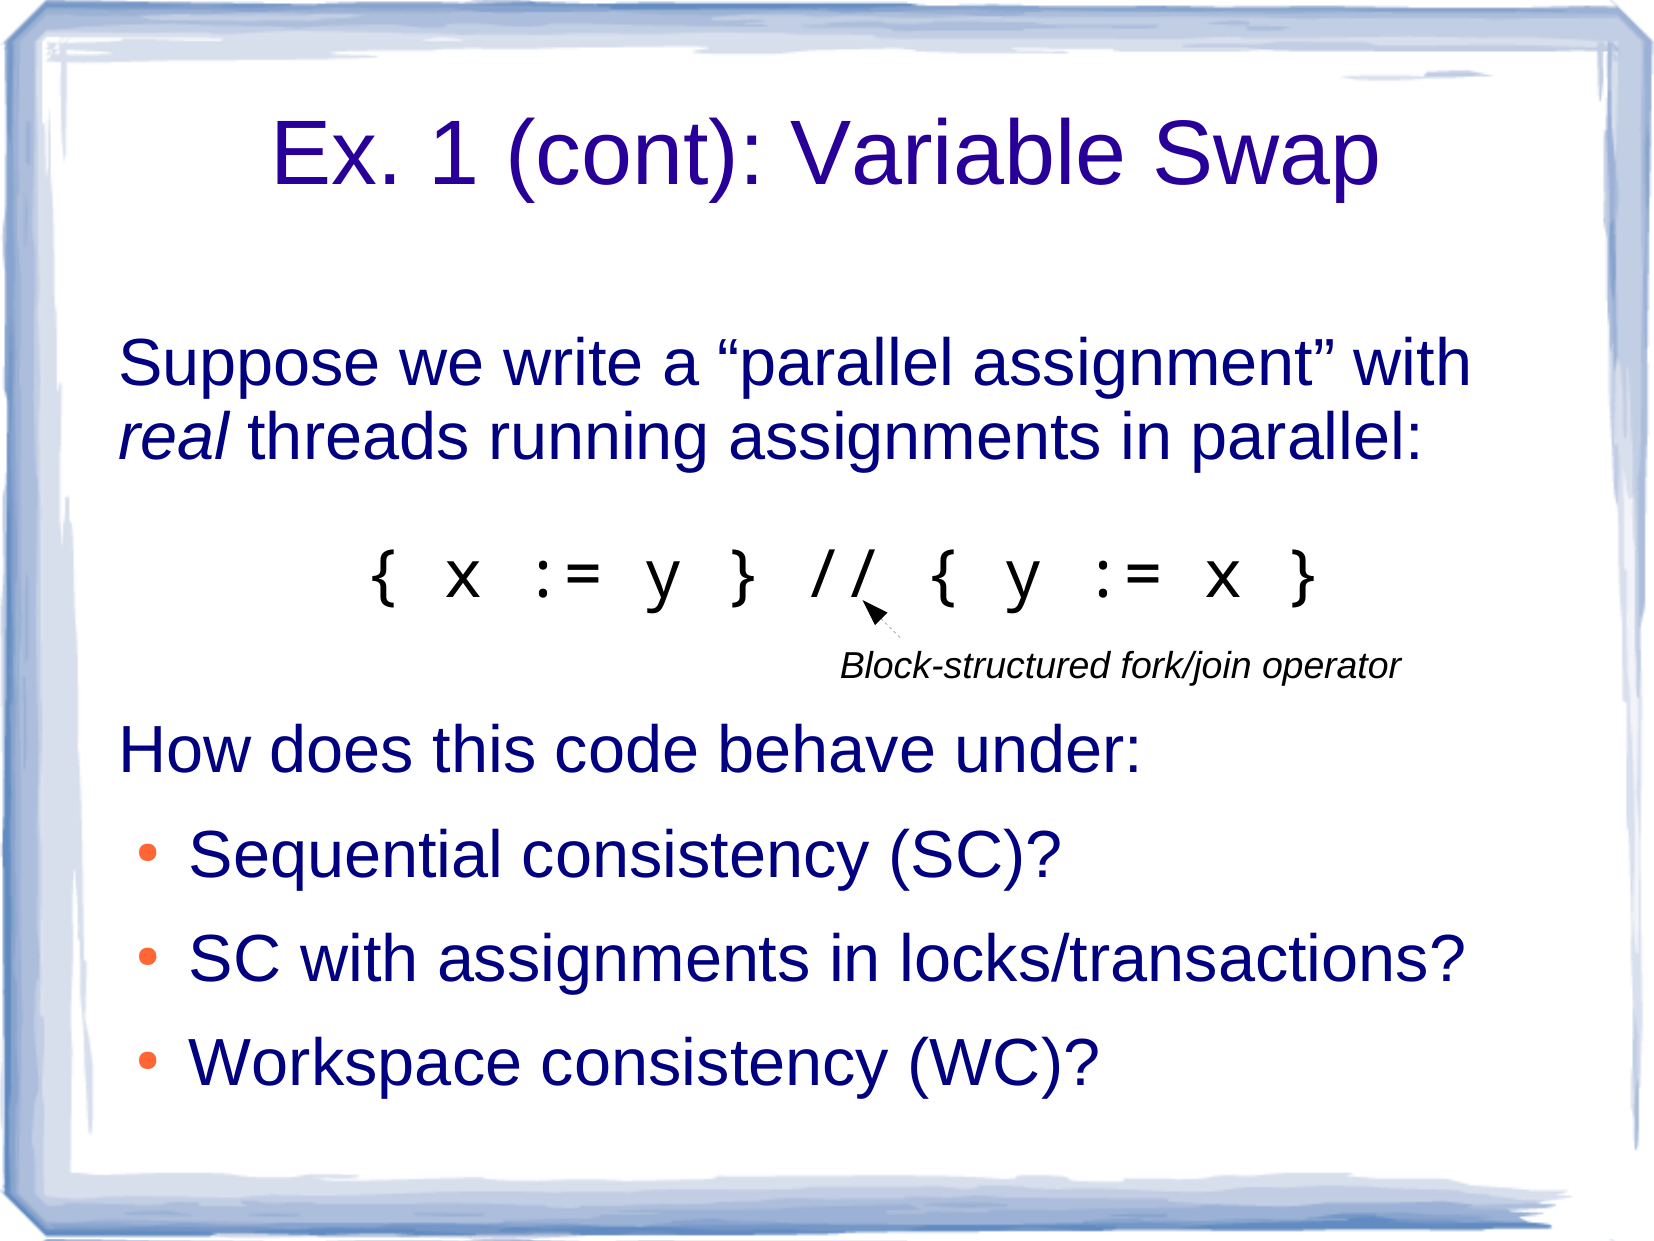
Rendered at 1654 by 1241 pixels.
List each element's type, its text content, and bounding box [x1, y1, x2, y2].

picture [0, 0, 1654, 1241]
text_box { x := y } // { y := x } [337, 518, 1351, 601]
list Suppose we write a “parallel assignment” with real threads running assignments in parallel: How does this code behave under: Sequential consistency (SC)? SC with assignments in locks/transactions? Workspace consistency (WC)? [118, 324, 1571, 1099]
text_box Block-structured fork/join operator [825, 637, 1463, 695]
title Ex. 1 (cont): Variable Swap [82, 49, 1571, 257]
